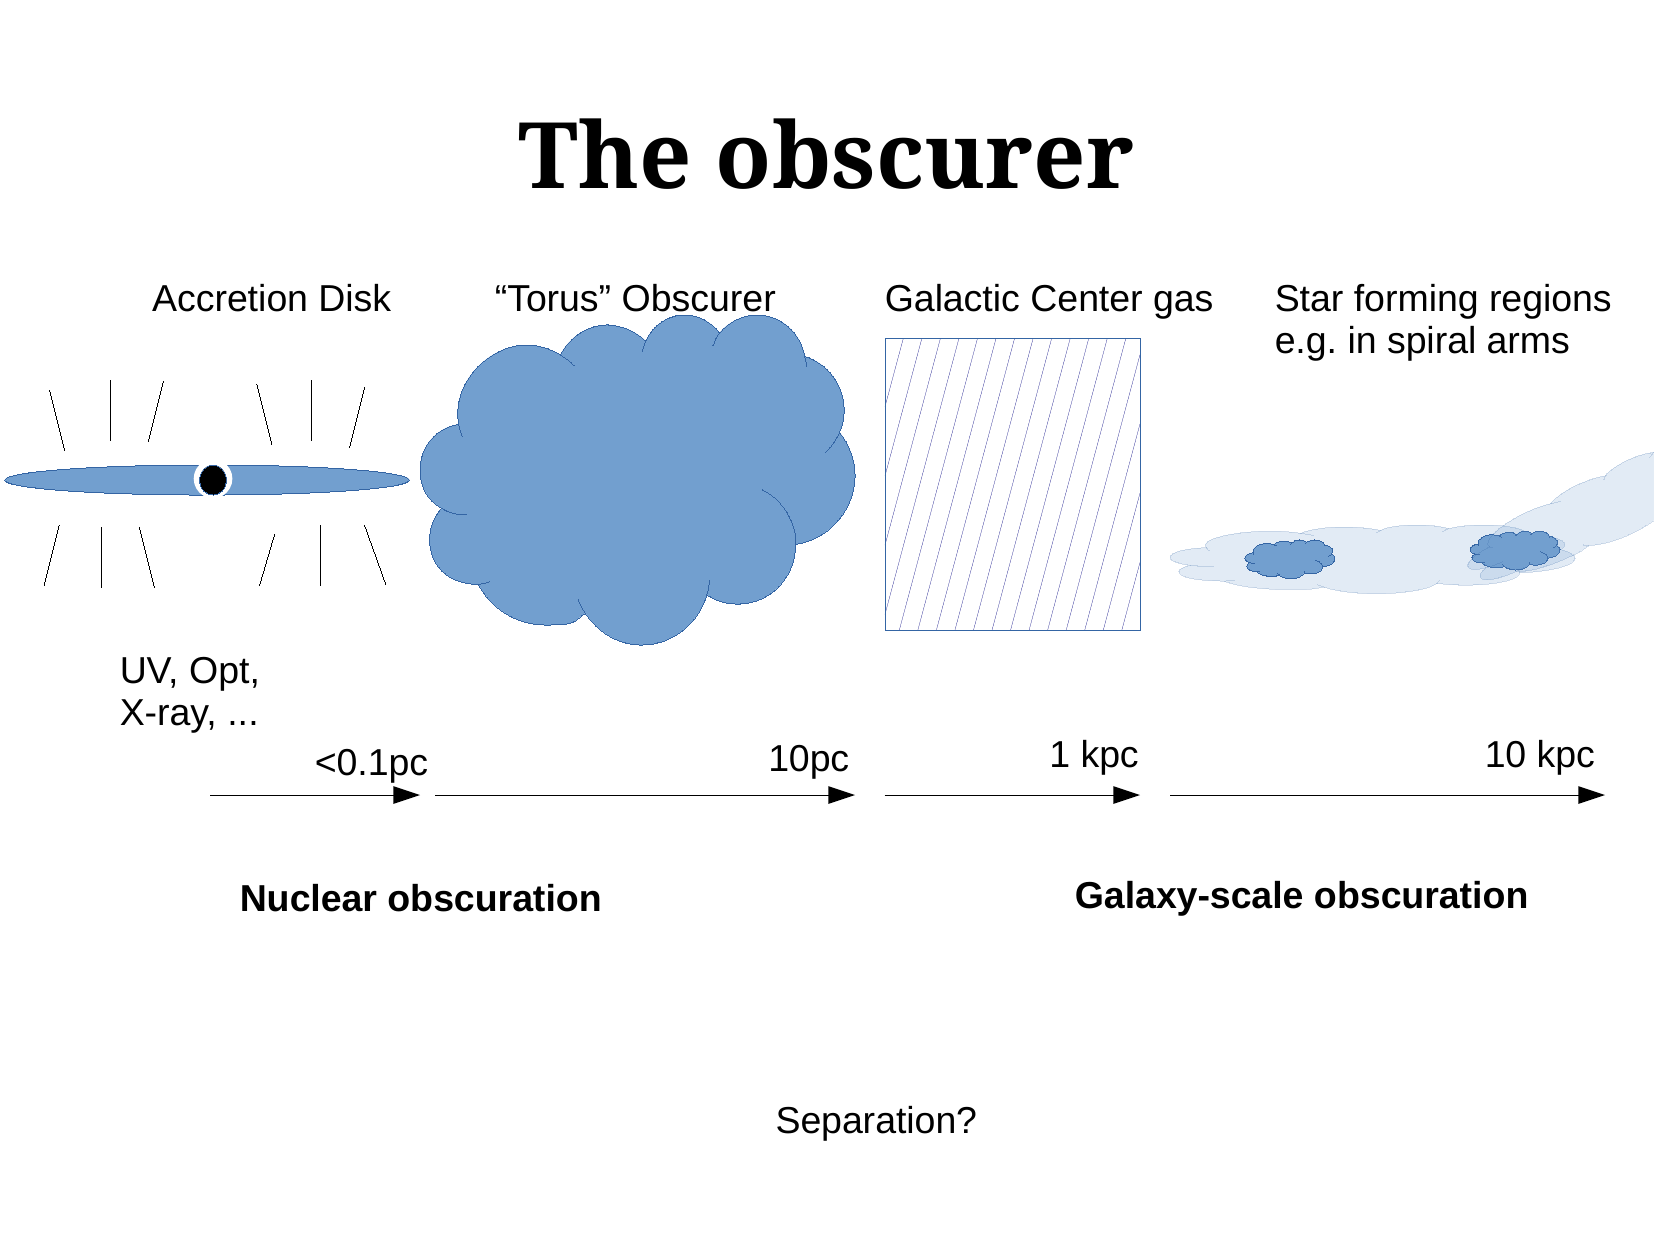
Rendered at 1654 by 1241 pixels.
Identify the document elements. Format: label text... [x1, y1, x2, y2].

text_box [885, 369, 1141, 631]
text_box 10 kpc [1470, 726, 1636, 826]
text_box Accretion Disk [137, 270, 468, 399]
text_box “Torus” Obscurer [480, 270, 811, 399]
text_box [4, 459, 410, 499]
text_box Separation? [441, 1091, 1312, 1149]
title The obscurer [82, 49, 1571, 257]
text_box 1 kpc [1034, 726, 1200, 826]
text_box [420, 358, 856, 646]
text_box 10pc [753, 729, 874, 829]
text_box Nuclear obscuration [225, 870, 796, 927]
text_box Galaxy-scale obscuration [1060, 867, 1631, 925]
text_box Star forming regions e.g. in spiral arms [1260, 270, 1636, 369]
text_box <0.1pc [300, 734, 451, 834]
text_box [1170, 451, 1654, 594]
text_box UV, Opt, X-ray, ... [105, 641, 286, 741]
text_box Galactic Center gas [870, 270, 1246, 369]
